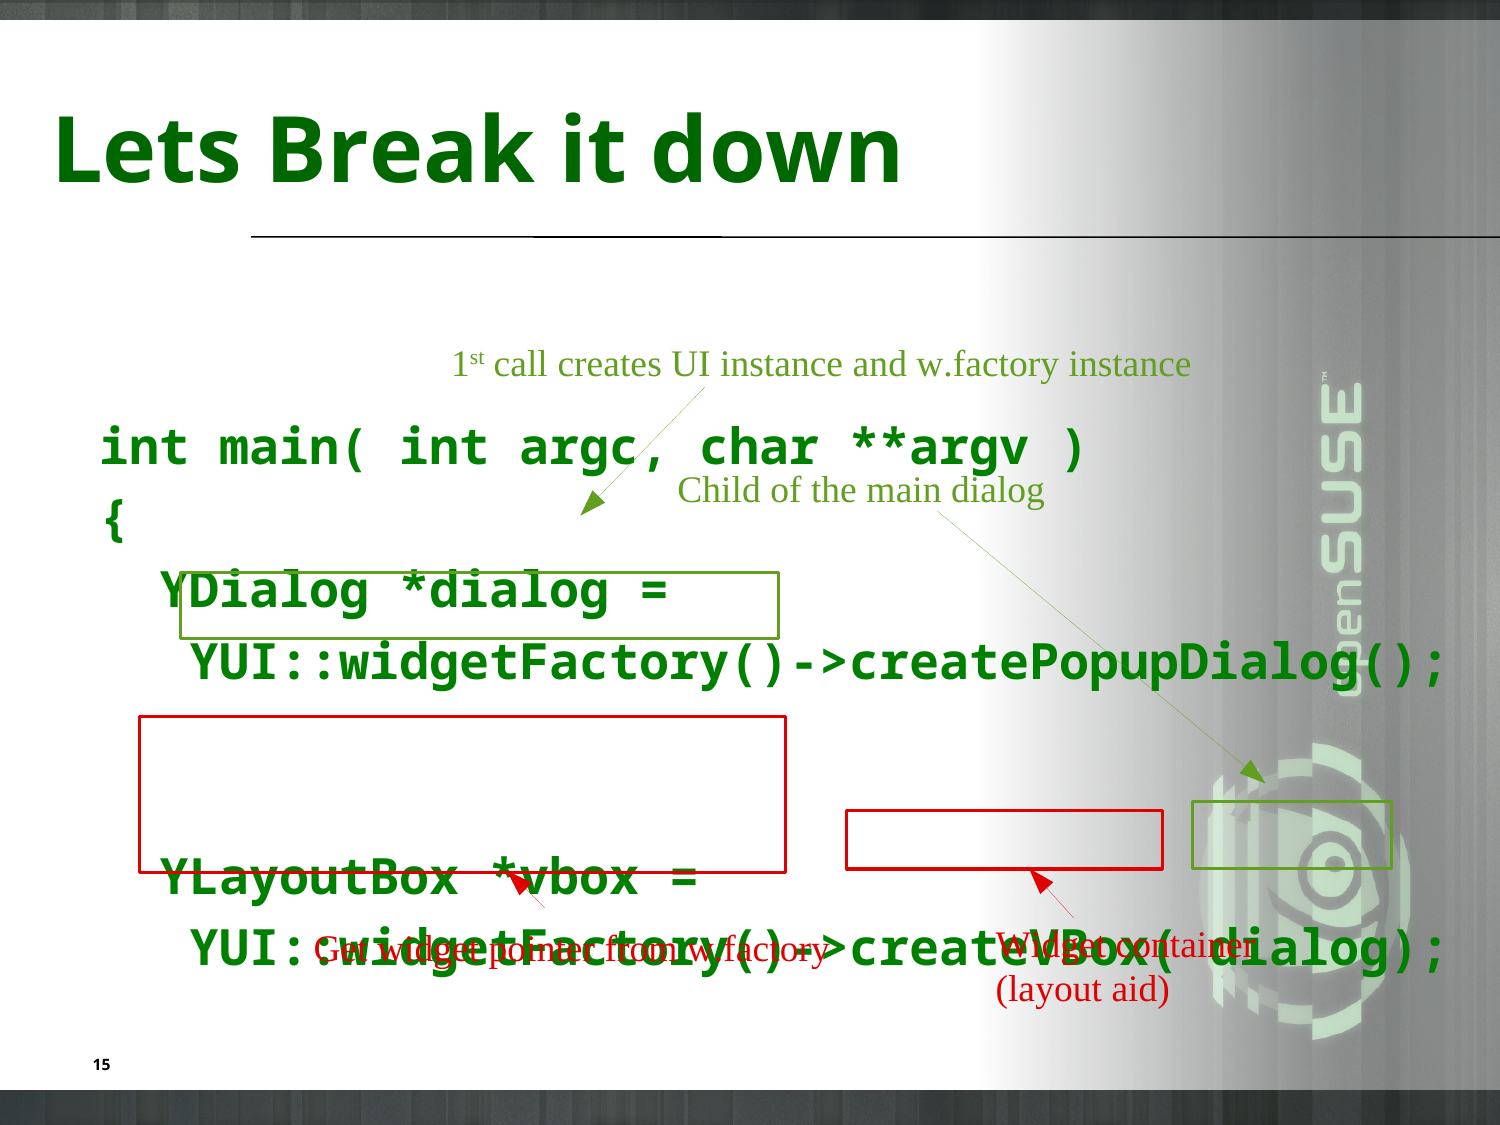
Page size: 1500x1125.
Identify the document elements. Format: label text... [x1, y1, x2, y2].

text_box Get widget pointer from w.factory [313, 925, 832, 968]
text_box int main( int argc, char **argv ) { YDialog *dialog = YUI::widgetFactory()->createPopupDialog(); YLayoutBox *vbox = YUI::widgetFactory()->createVBox( dialog); [99, 302, 1500, 1043]
title Lets Break it down [51, 68, 1447, 232]
text_box Widget container (layout aid) [995, 922, 1256, 1008]
text_box 1st call creates UI instance and w.factory instance [450, 341, 1194, 491]
picture [0, 0, 1500, 1125]
text_box Child of the main dialog [677, 466, 1046, 509]
